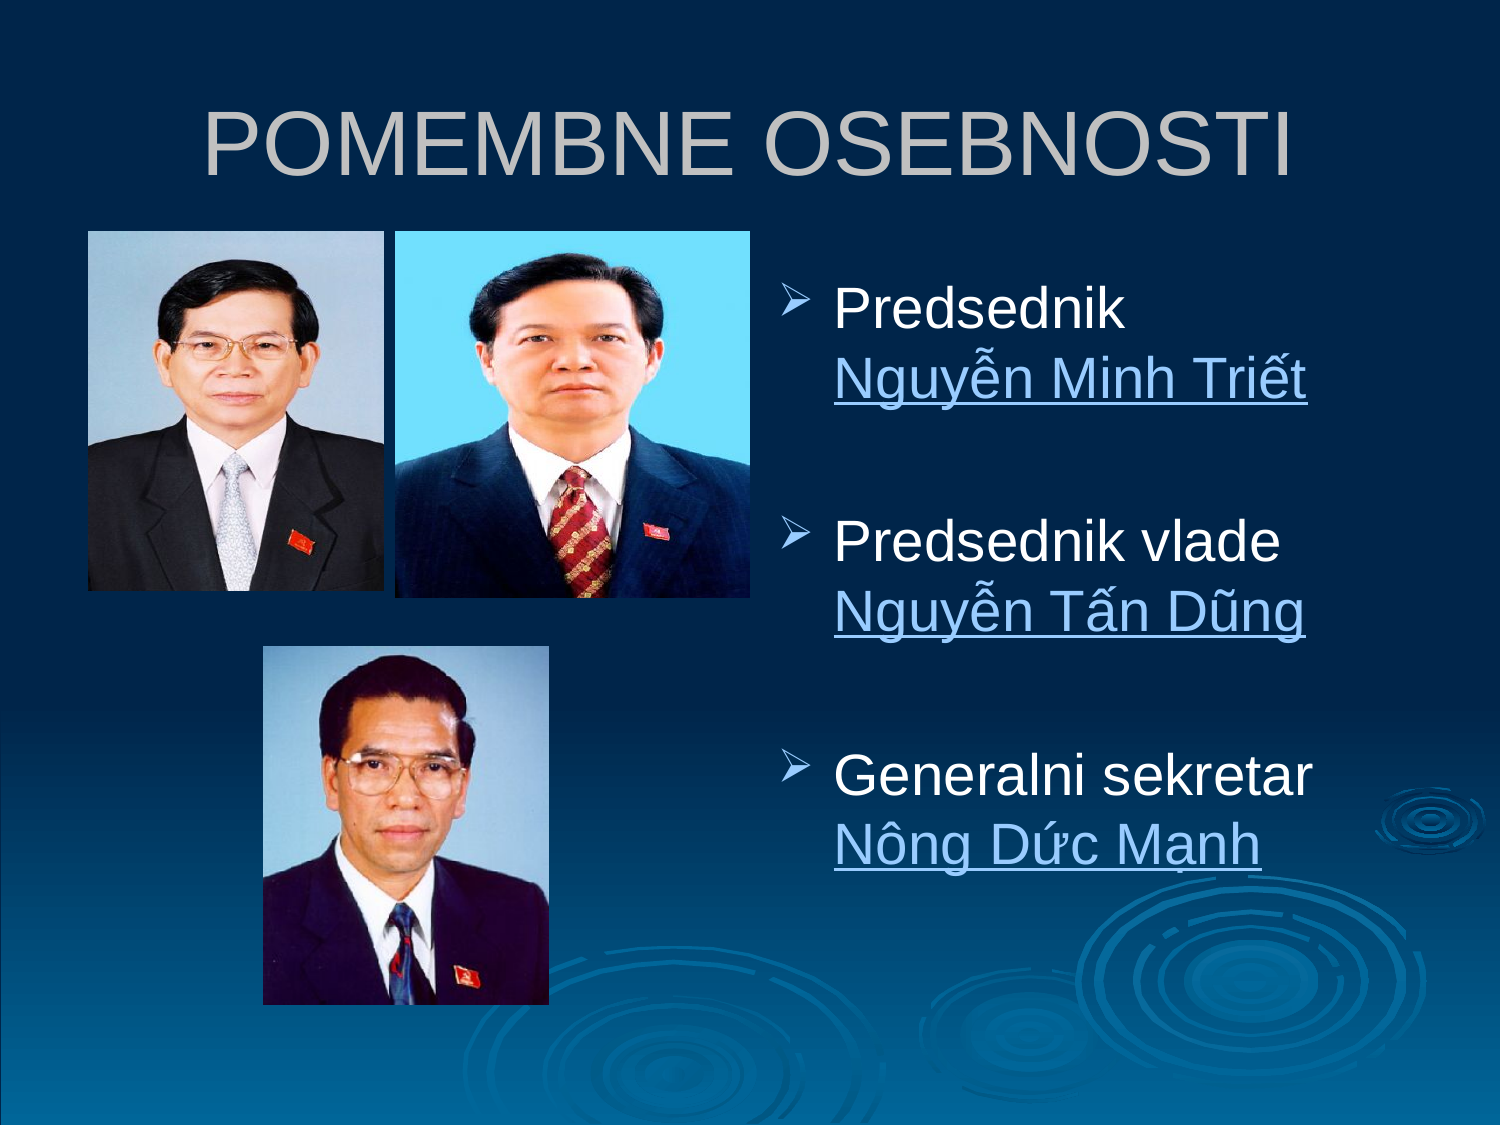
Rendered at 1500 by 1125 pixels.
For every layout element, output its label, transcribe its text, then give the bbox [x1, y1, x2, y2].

picture [88, 231, 384, 591]
title POMEMBNE OSEBNOSTI [75, 45, 1425, 233]
list Predsednik Nguyễn Minh Triết Predsednik vlade Nguyễn Tấn Dũng Generalni sekretar Nông Dức Mạnh [762, 262, 1425, 1005]
picture [395, 231, 750, 598]
picture [263, 646, 549, 1005]
